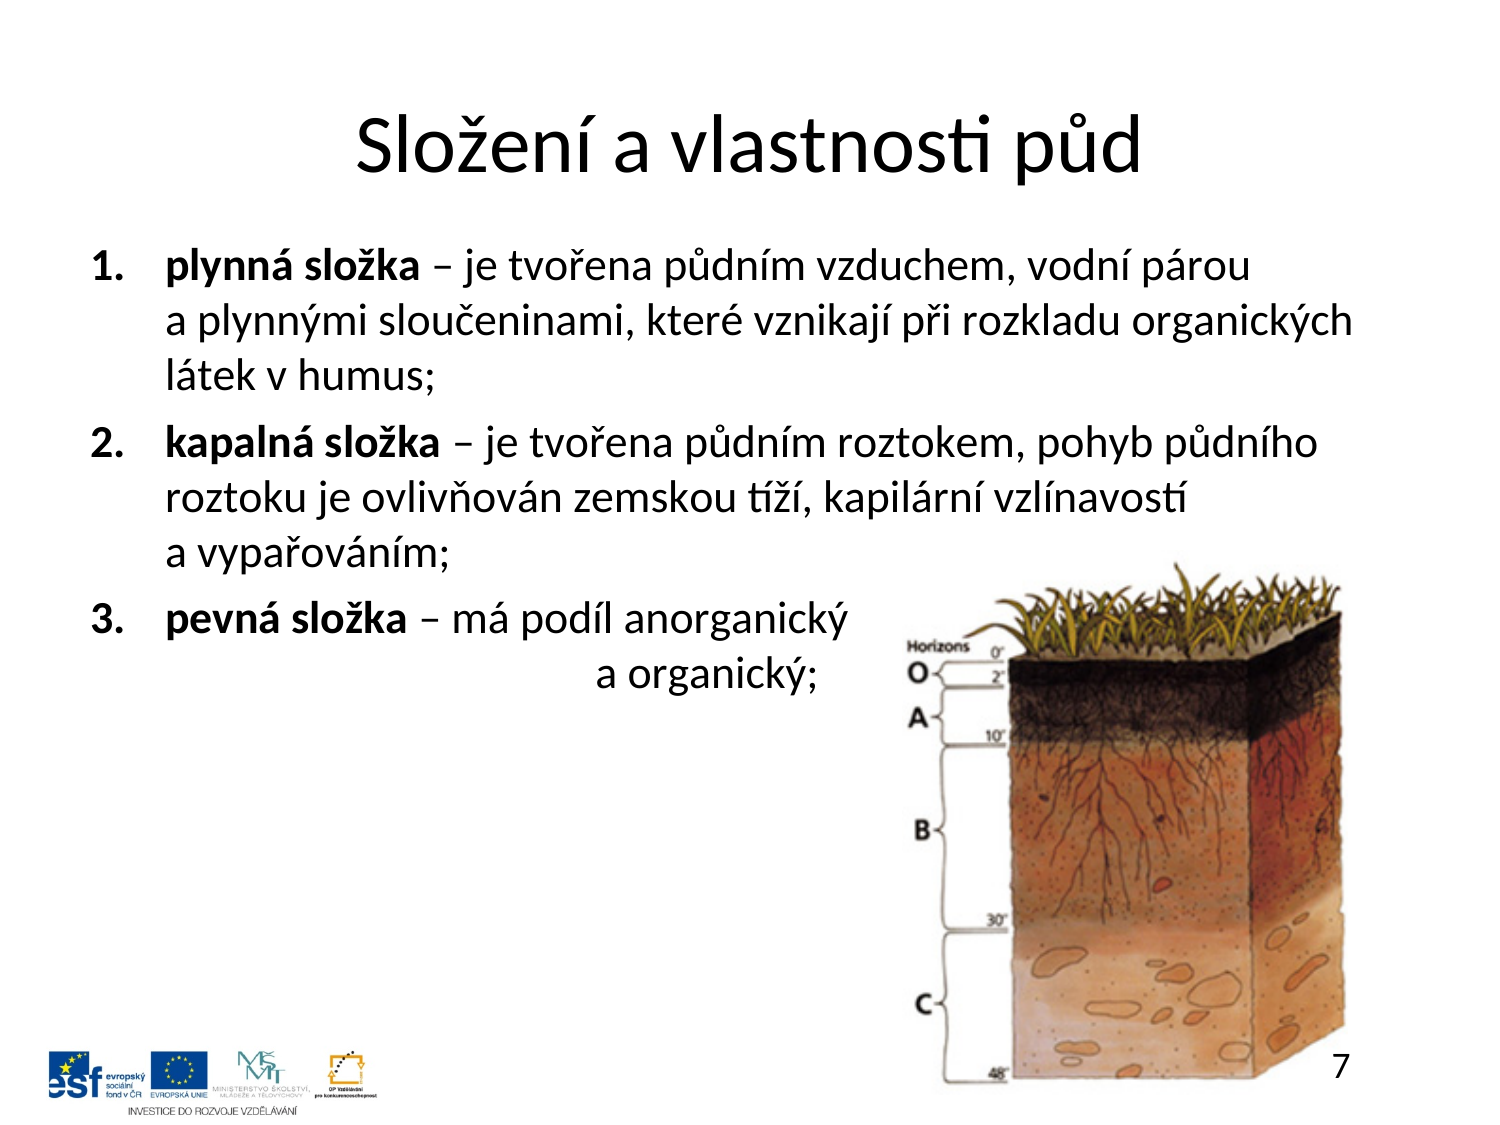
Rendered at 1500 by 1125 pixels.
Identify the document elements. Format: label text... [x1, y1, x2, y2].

picture [35, 1035, 386, 1125]
text_box 7 [1316, 1033, 1376, 1094]
title Složení a vlastnosti půd [75, 45, 1426, 227]
list plynná složka – je tvořena půdním vzduchem, vodní párou a plynnými sloučeninami, které vznikají při rozkladu organických látek v humus; kapalná složka – je tvořena půdním roztokem, pohyb půdního roztoku je ovlivňován zemskou tíží, kapilární vzlínavostí a vypařováním; pevná složka – má podíl anorganický a organický; [75, 227, 1426, 1043]
picture [902, 550, 1348, 1095]
